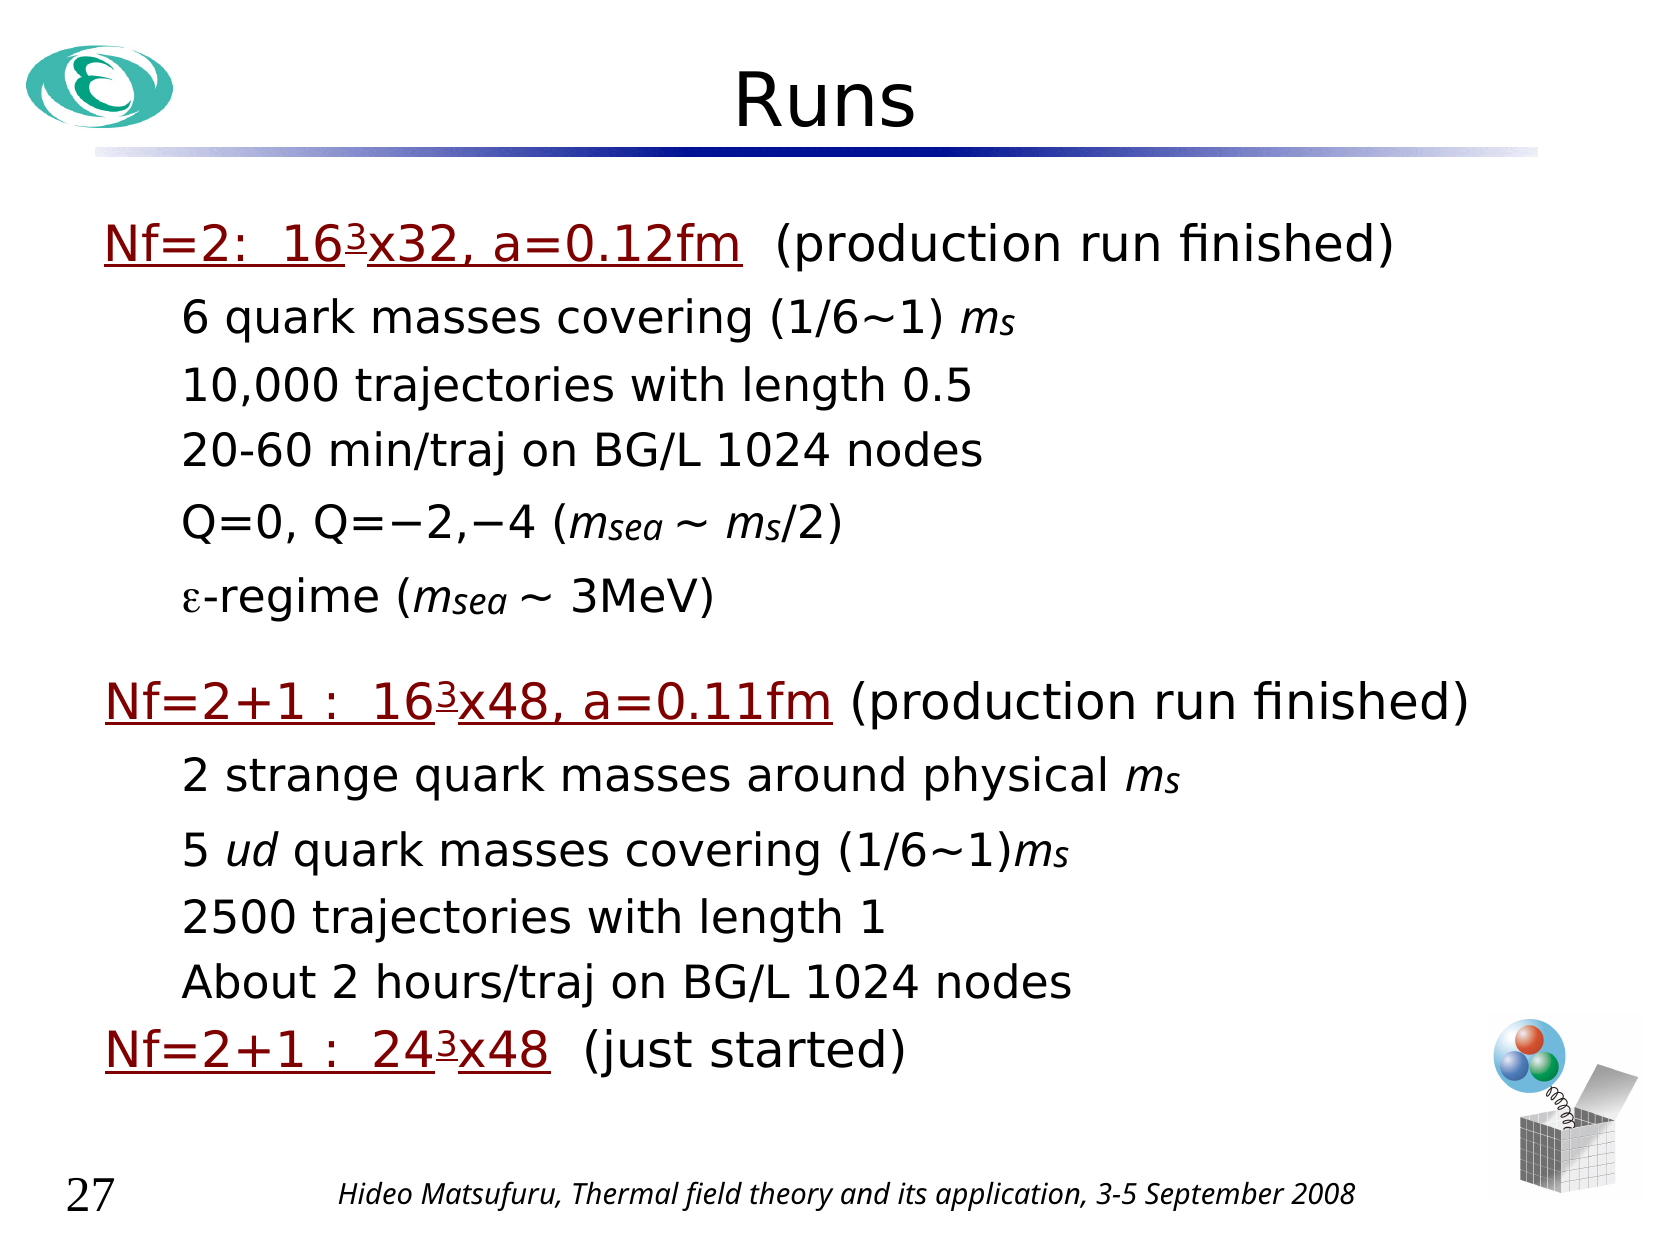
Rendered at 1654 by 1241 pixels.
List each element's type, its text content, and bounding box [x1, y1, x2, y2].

picture [1488, 1012, 1644, 1200]
title Runs [201, 47, 1450, 154]
list Nf=2+1 : 163x48, a=0.11fm (production run finished) 2 strange quark masses around physical ms 5 ud quark masses covering (1/6~1)ms 2500 trajectories with length 1 About 2 hours/traj on BG/L 1024 nodes Nf=2+1 : 243x48 (just started) [87, 672, 1586, 1080]
picture [95, 147, 1538, 157]
list Nf=2: 163x32, a=0.12fm (production run finished) 6 quark masses covering (1/6~1) ms 10,000 trajectories with length 0.5 20-60 min/traj on BG/L 1024 nodes Q=0, Q=−2,−4 (msea ~ ms/2) e-regime (msea ~ 3MeV) [86, 214, 1539, 630]
picture [20, 37, 179, 136]
